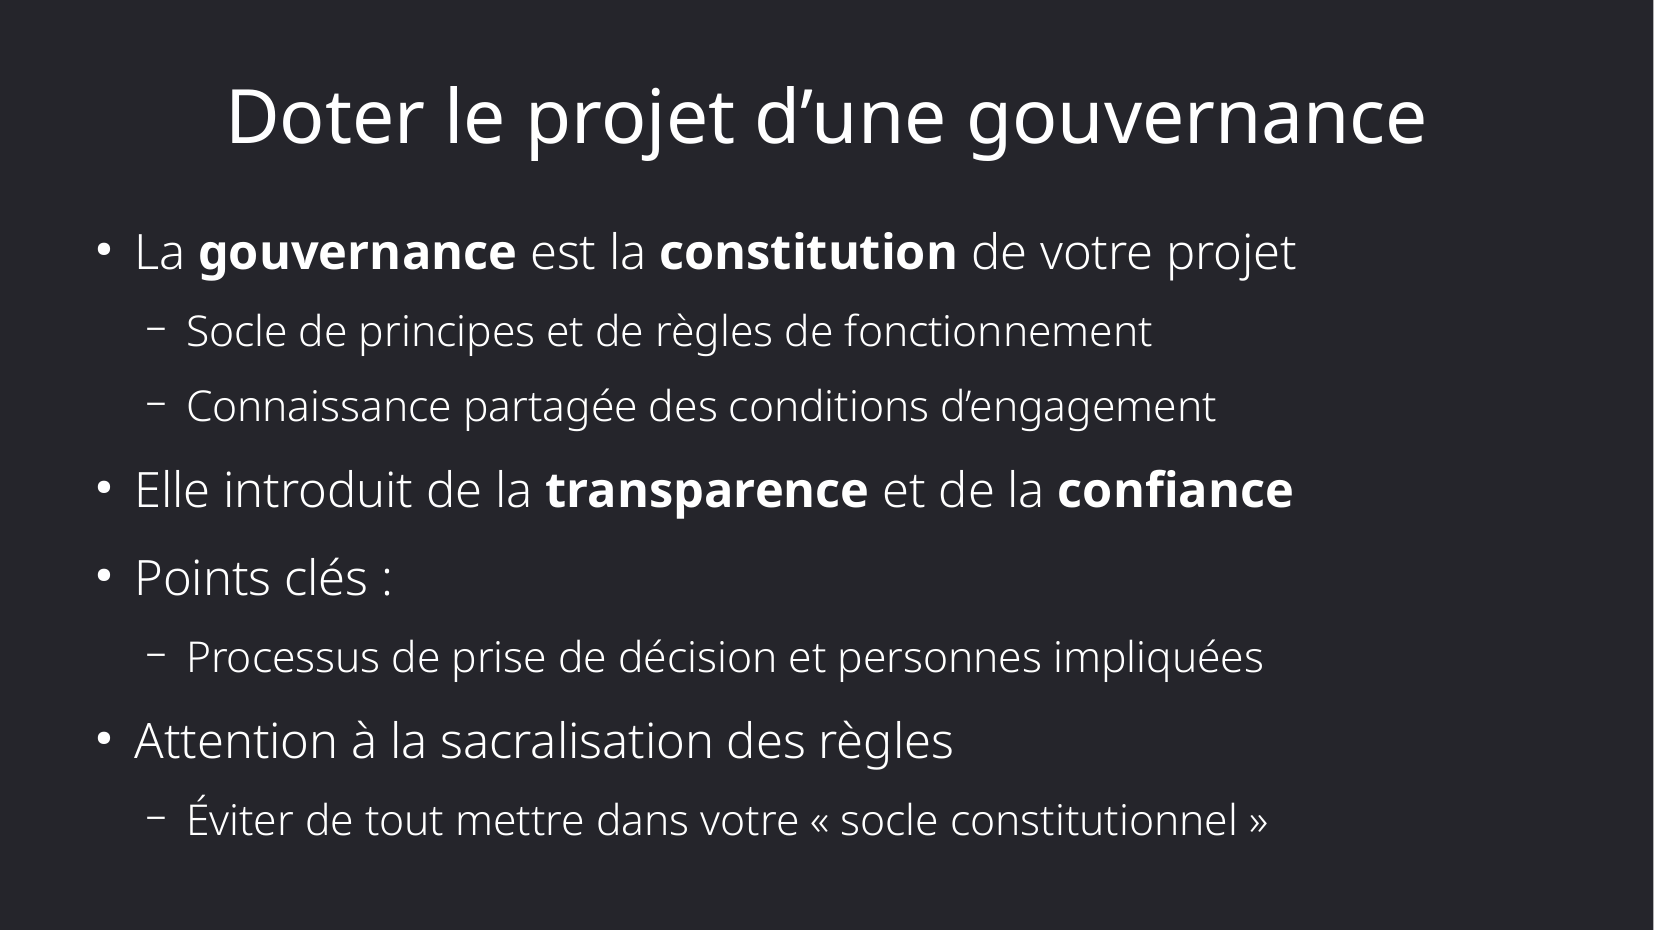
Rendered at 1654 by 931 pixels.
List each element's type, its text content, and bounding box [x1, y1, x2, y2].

list La gouvernance est la constitution de votre projet Socle de principes et de règles de fonctionnement Connaissance partagée des conditions d’engagement Elle introduit de la transparence et de la confiance Points clés : Processus de prise de décision et personnes impliquées Attention à la sacralisation des règles Éviter de tout mettre dans votre « socle constitutionnel » [82, 217, 1571, 857]
title Doter le projet d’une gouvernance [82, 37, 1571, 193]
